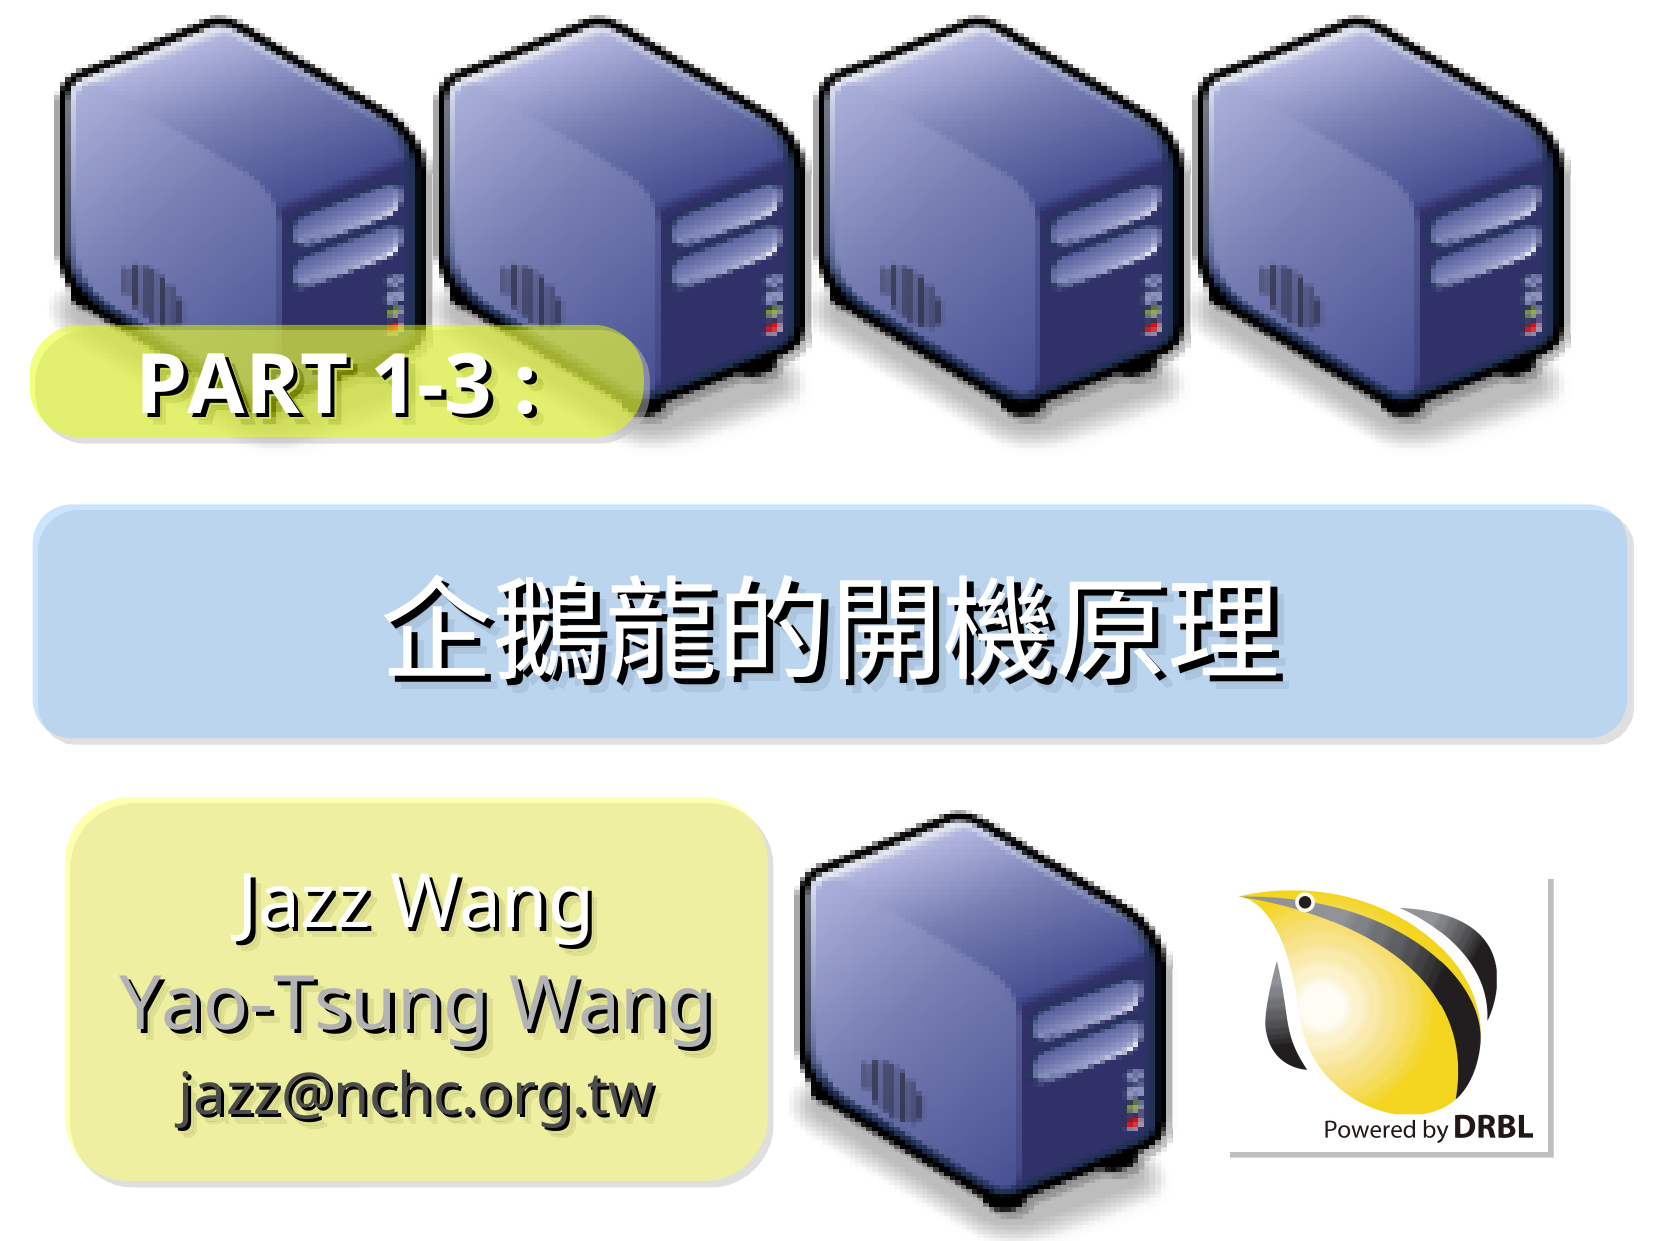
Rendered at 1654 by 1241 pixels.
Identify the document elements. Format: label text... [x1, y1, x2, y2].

text_box PART 1-3 : [29, 324, 644, 438]
picture [767, 797, 1211, 1241]
text_box 企鵝龍的開機原理 [32, 504, 1628, 739]
picture [27, 2, 1609, 502]
text_box Jazz Wang Yao-Tsung Wang jazz@nchc.org.tw [64, 797, 768, 1182]
picture [1224, 874, 1548, 1152]
